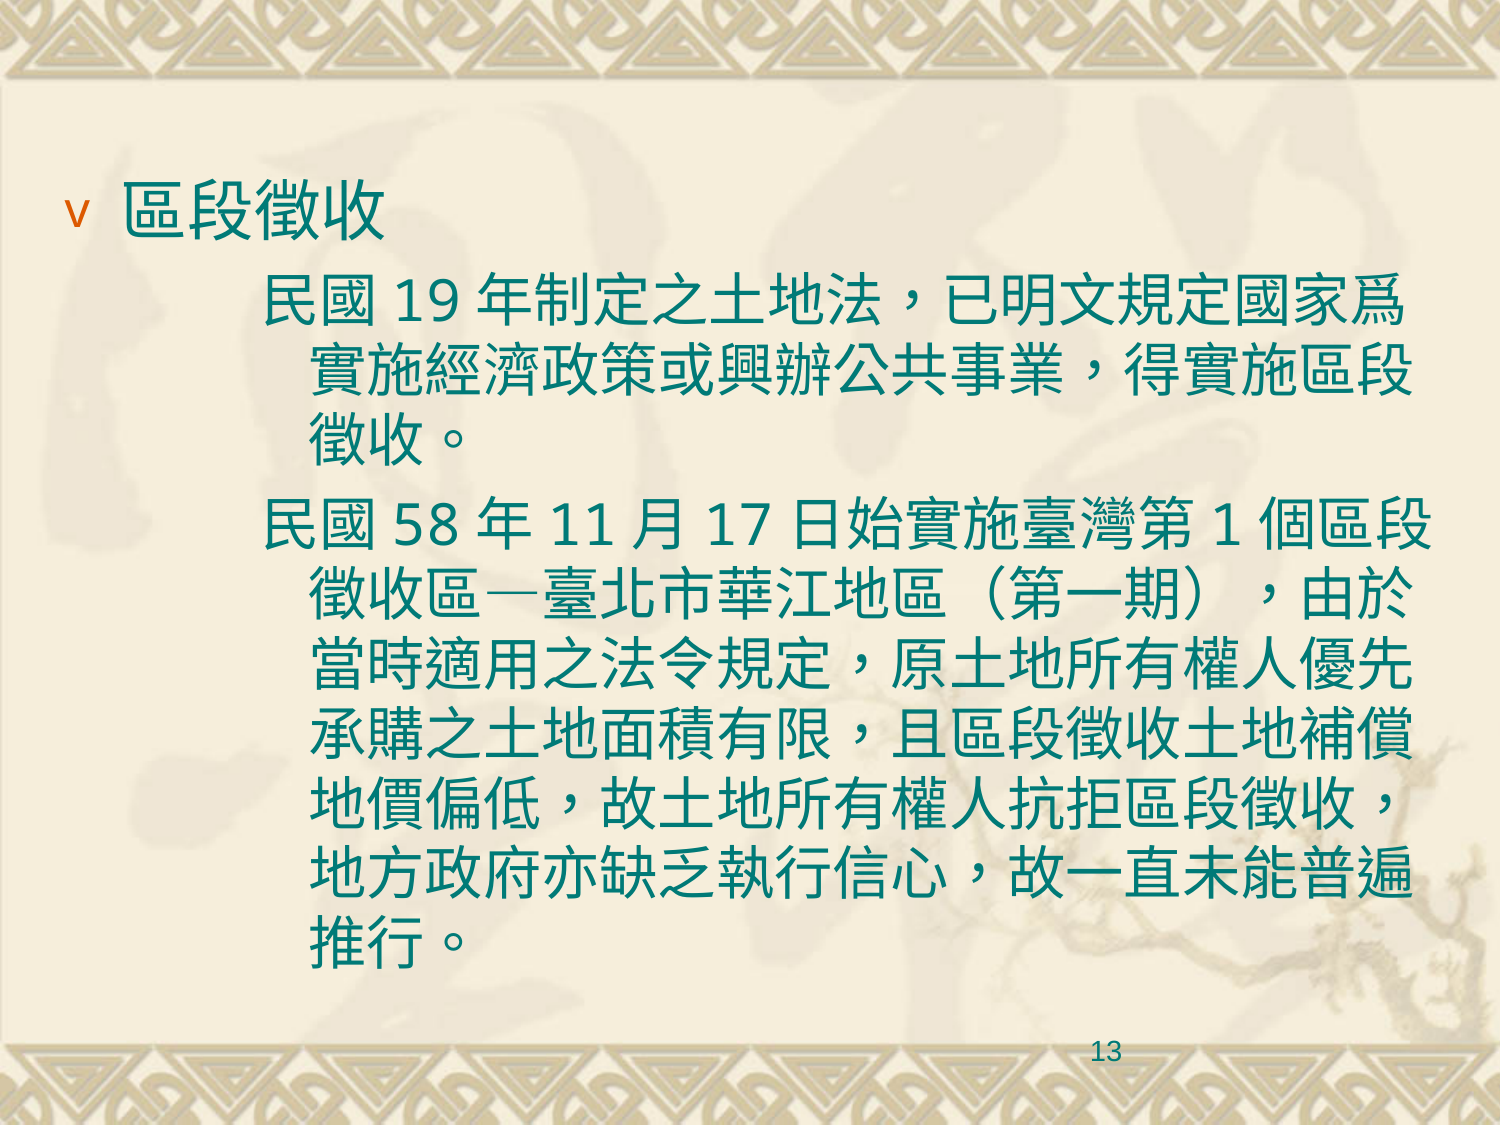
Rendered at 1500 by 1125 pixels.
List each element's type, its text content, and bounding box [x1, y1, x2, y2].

list 區段徵收 民國19年制定之土地法，已明文規定國家爲實施經濟政策或興辦公共事業，得實施區段徵收。 民國58年11月17日始實施臺灣第1個區段徵收區—臺北市華江地區（第一期），由於當時適用之法令規定，原土地所有權人優先承購之土地面積有限，且區段徵收土地補償地價偏低，故土地所有權人抗拒區段徵收，地方政府亦缺乏執行信心，故一直未能普遍推行。 [49, 160, 1451, 1001]
text_box [1074, 1024, 1451, 1103]
